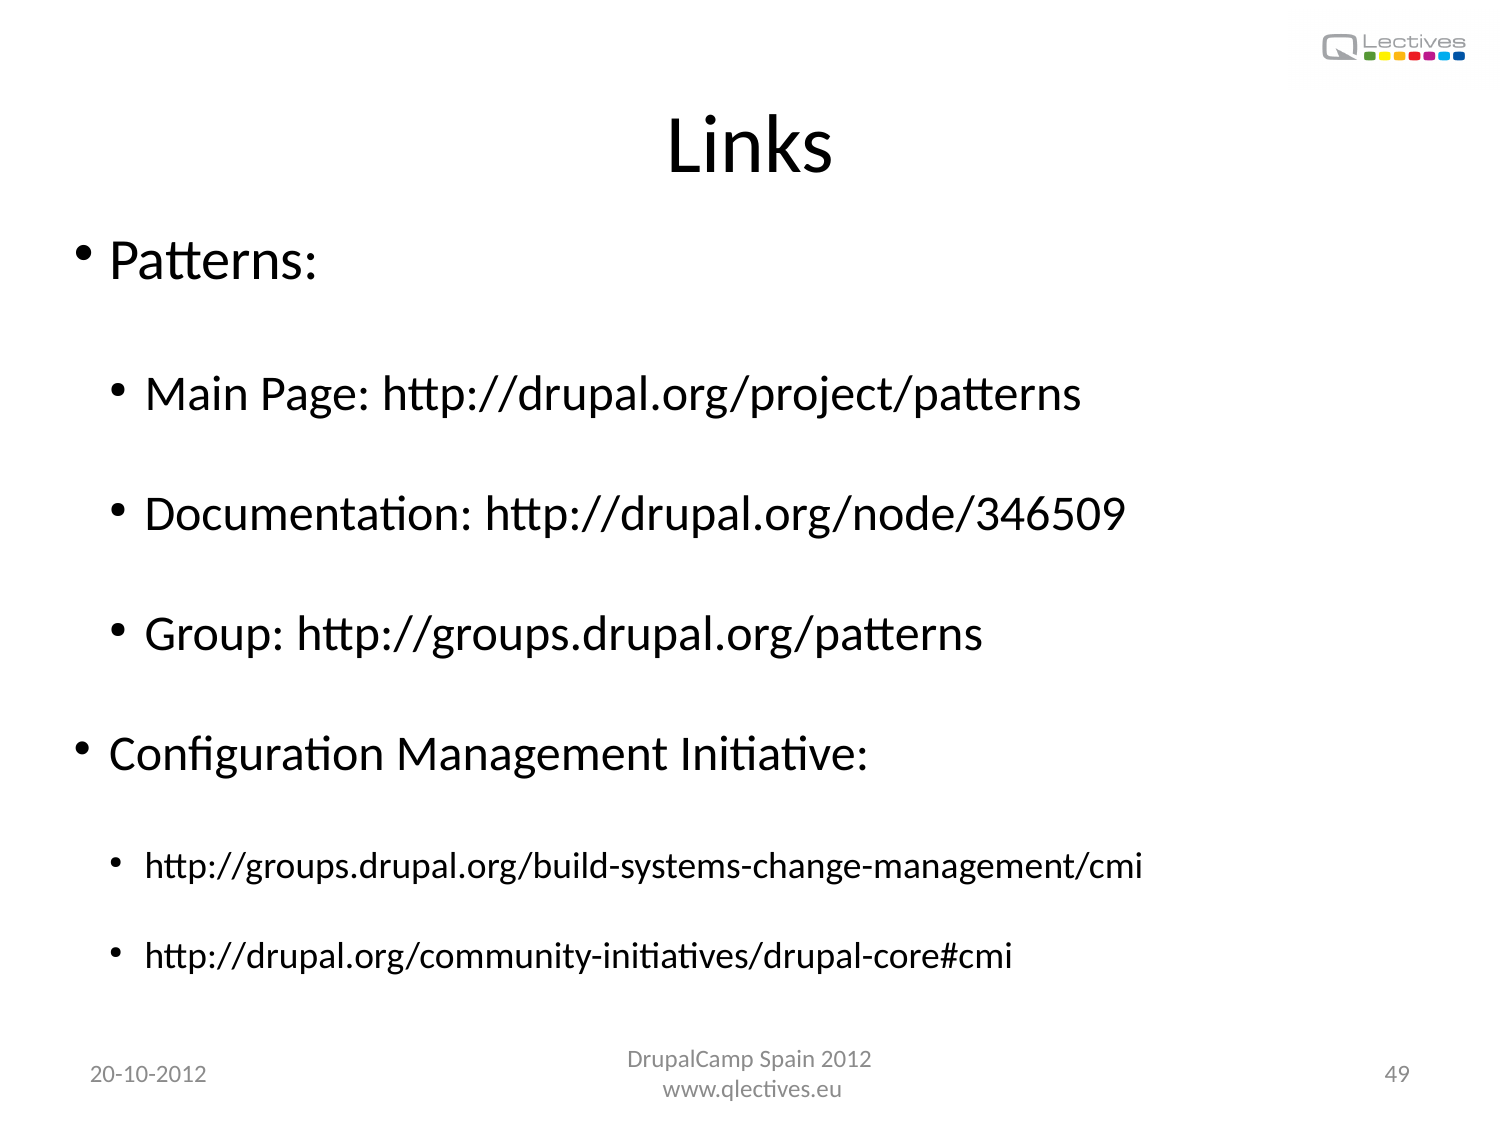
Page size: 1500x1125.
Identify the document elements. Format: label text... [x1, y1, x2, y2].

text_box Patterns: Main Page: http://drupal.org/project/patterns Documentation: http://drupal.org/node/346509 Group: http://groups.drupal.org/patterns Configuration Management Initiative: http://groups.drupal.org/build-systems-change-management/cmi http://drupal.org/community-initiatives/drupal-core#cmi [59, 143, 1422, 886]
text_box Links [733, 137, 751, 143]
text_box <number> [1074, 1042, 1425, 1103]
text_box 20-10-2012 [74, 1042, 425, 1103]
text_box DrupalCamp Spain 2012 www.qlectives.eu [512, 1042, 988, 1103]
picture [1288, 9, 1500, 90]
text_box Links [75, 45, 1425, 233]
